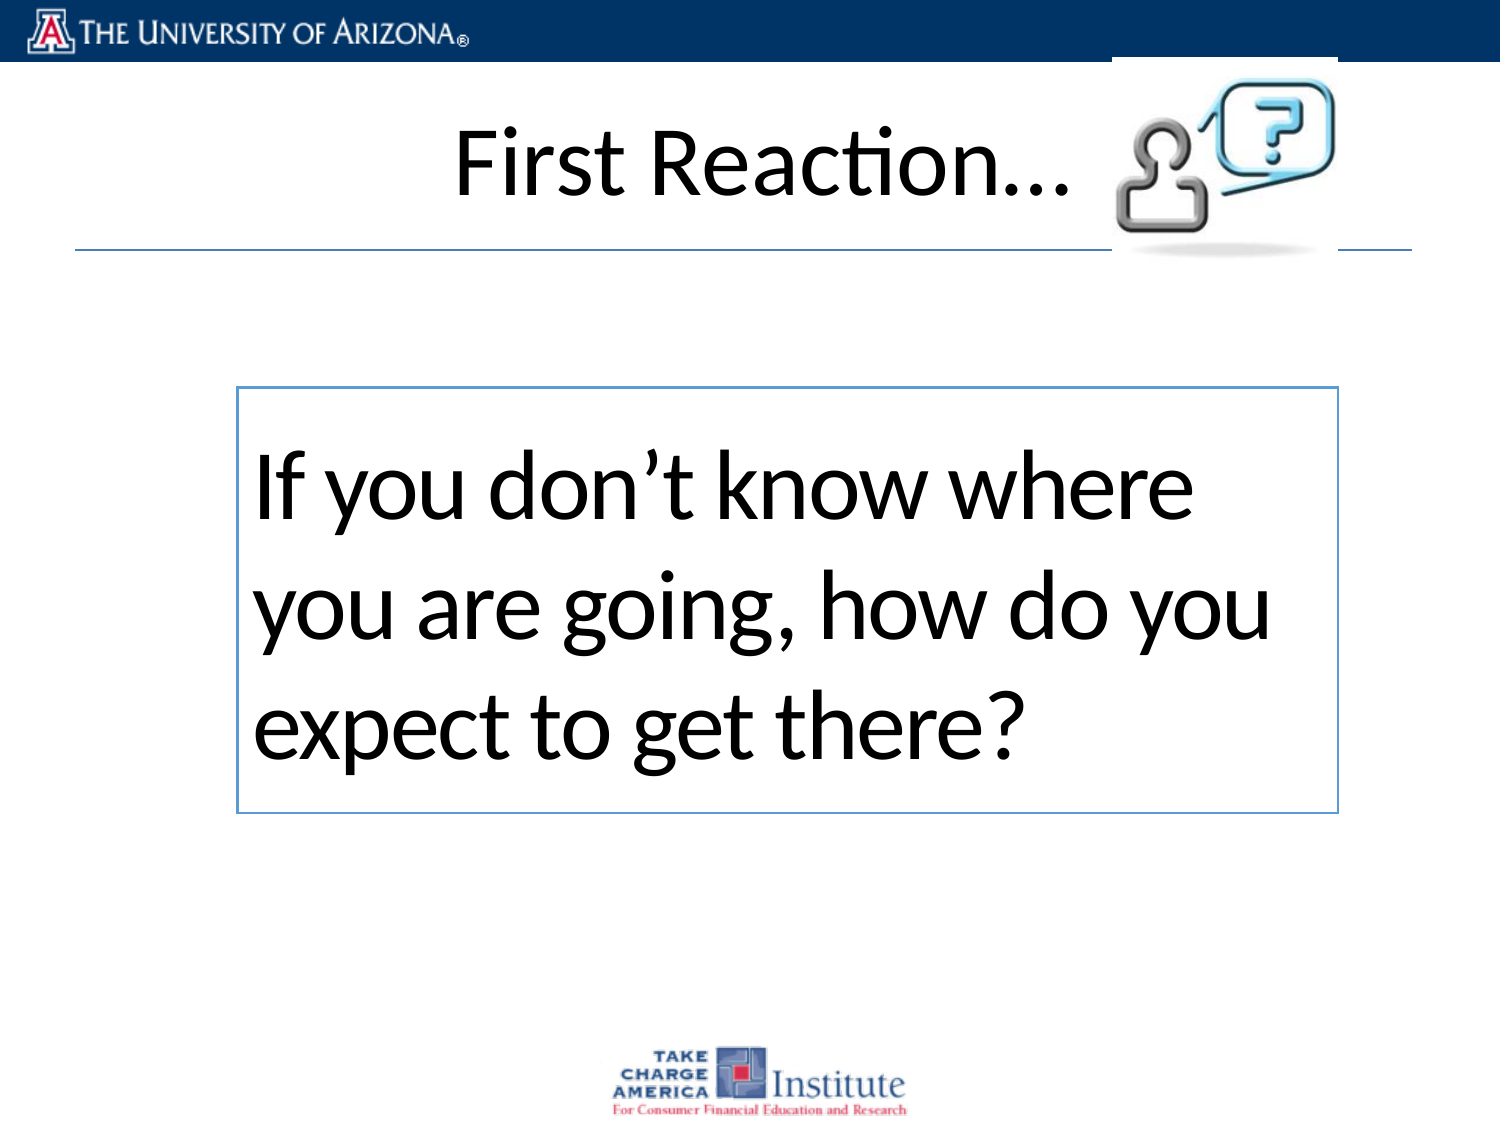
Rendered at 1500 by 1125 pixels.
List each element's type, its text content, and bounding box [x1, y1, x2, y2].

title If you don’t know where you are going, how do you expect to get there? [237, 387, 1338, 813]
text_box First Reaction… [212, 24, 1313, 287]
picture [1313, 58, 1338, 284]
